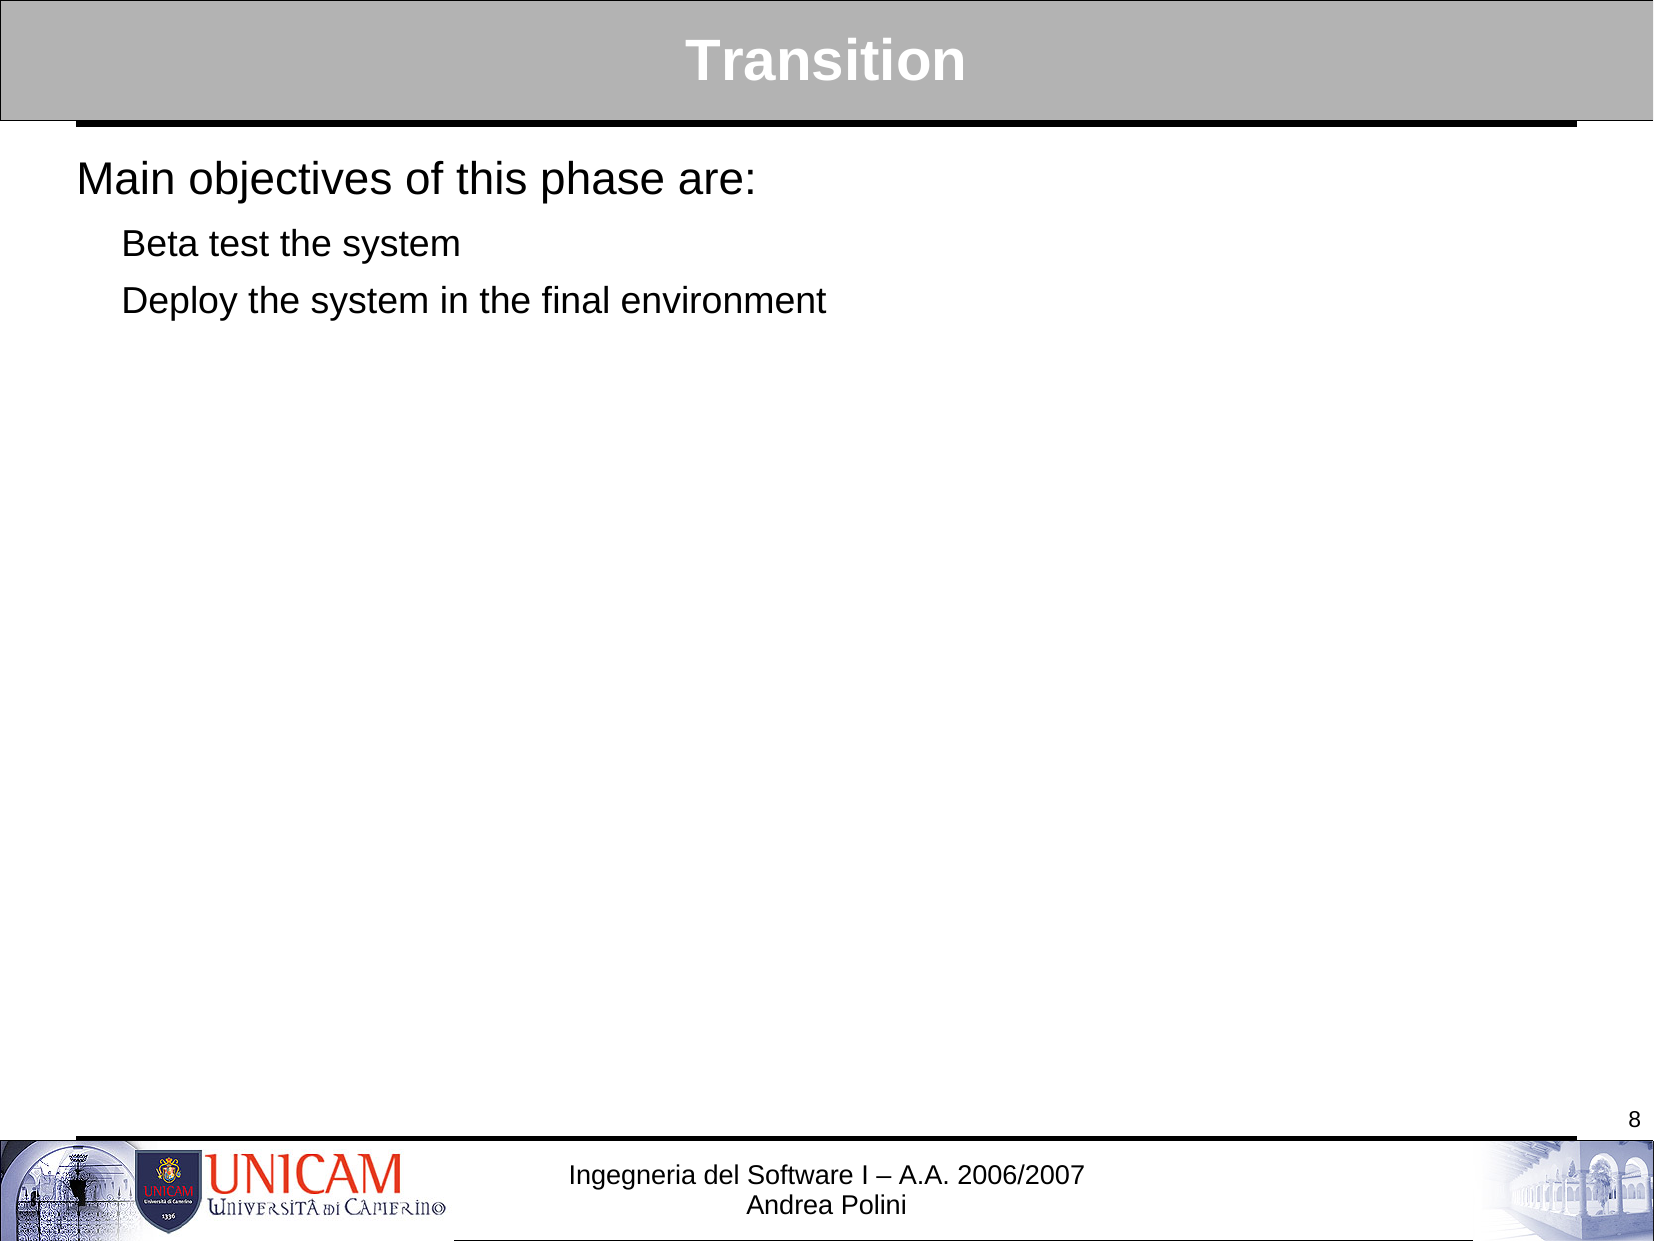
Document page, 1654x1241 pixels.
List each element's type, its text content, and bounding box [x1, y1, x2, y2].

list Main objectives of this phase are: Beta test the system Deploy the system in the final environment [76, 152, 1577, 671]
picture [1473, 1141, 1654, 1241]
picture [0, 1141, 454, 1241]
title Transition [0, 0, 1653, 121]
